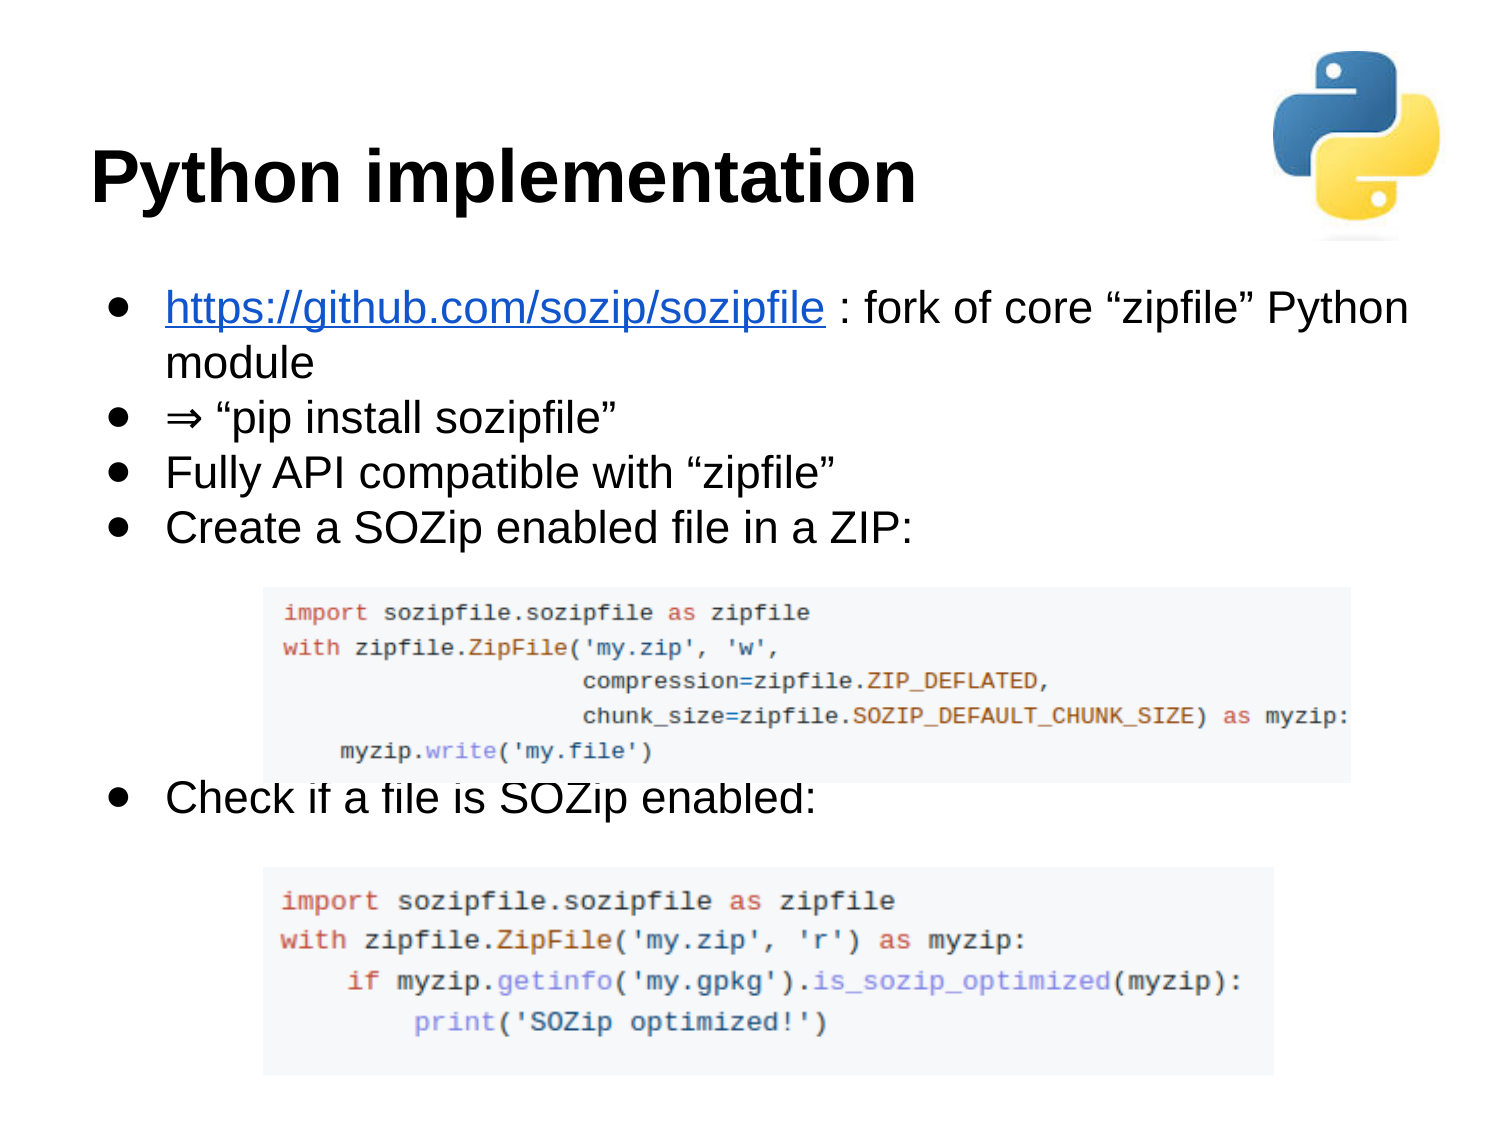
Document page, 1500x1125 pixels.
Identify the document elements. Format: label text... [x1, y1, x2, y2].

picture [263, 587, 1351, 783]
picture [1273, 51, 1446, 241]
title Python implementation [75, 45, 1425, 233]
picture [263, 867, 1274, 1078]
list https://github.com/sozip/sozipfile : fork of core “zipfile” Python module ⇒ “pip install sozipfile” Fully API compatible with “zipfile” Create a SOZip enabled file in a ZIP: Check if a file is SOZip enabled: [75, 262, 1425, 1078]
